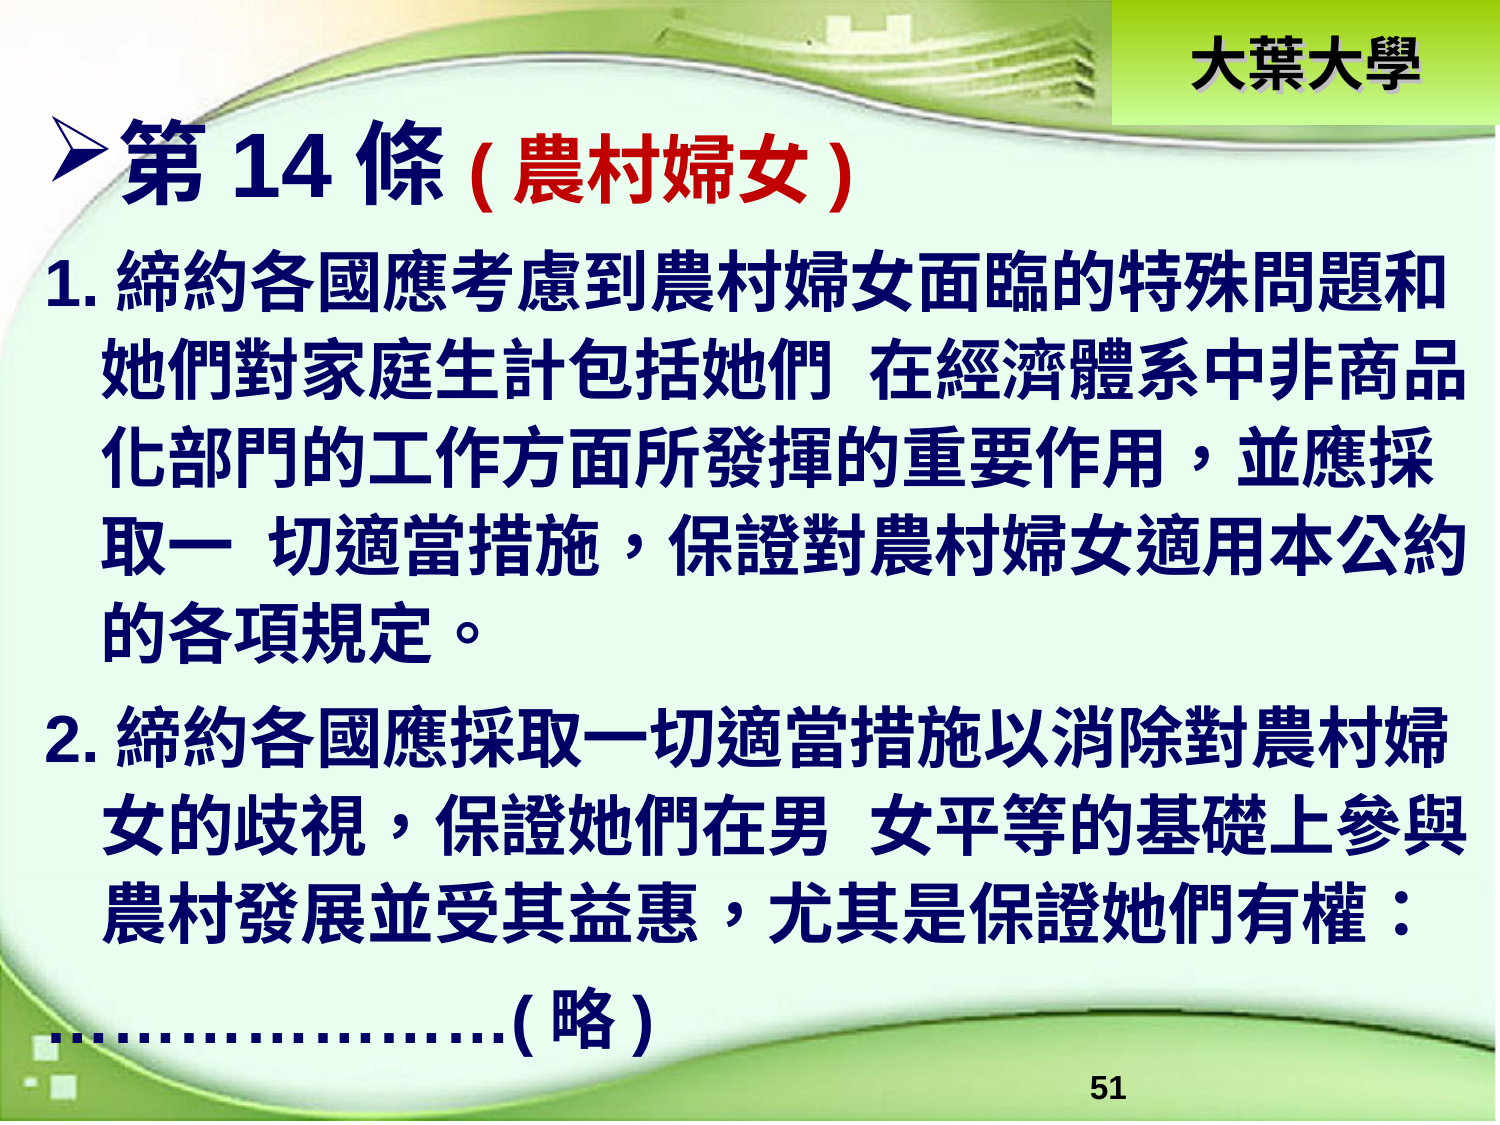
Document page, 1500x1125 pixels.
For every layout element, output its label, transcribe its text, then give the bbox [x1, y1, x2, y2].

text_box 第14條(農村婦女) 1.締約各國應考慮到農村婦女面臨的特殊問題和她們對家庭生計包括她們 在經濟體系中非商品化部門的工作方面所發揮的重要作用，並應採取一 切適當措施，保證對農村婦女適用本公約的各項規定。 2.締約各國應採取一切適當措施以消除對農村婦女的歧視，保證她們在男 女平等的基礎上參與農村發展並受其益惠，尤其是保證她們有權： …………………(略) [29, 42, 1500, 946]
